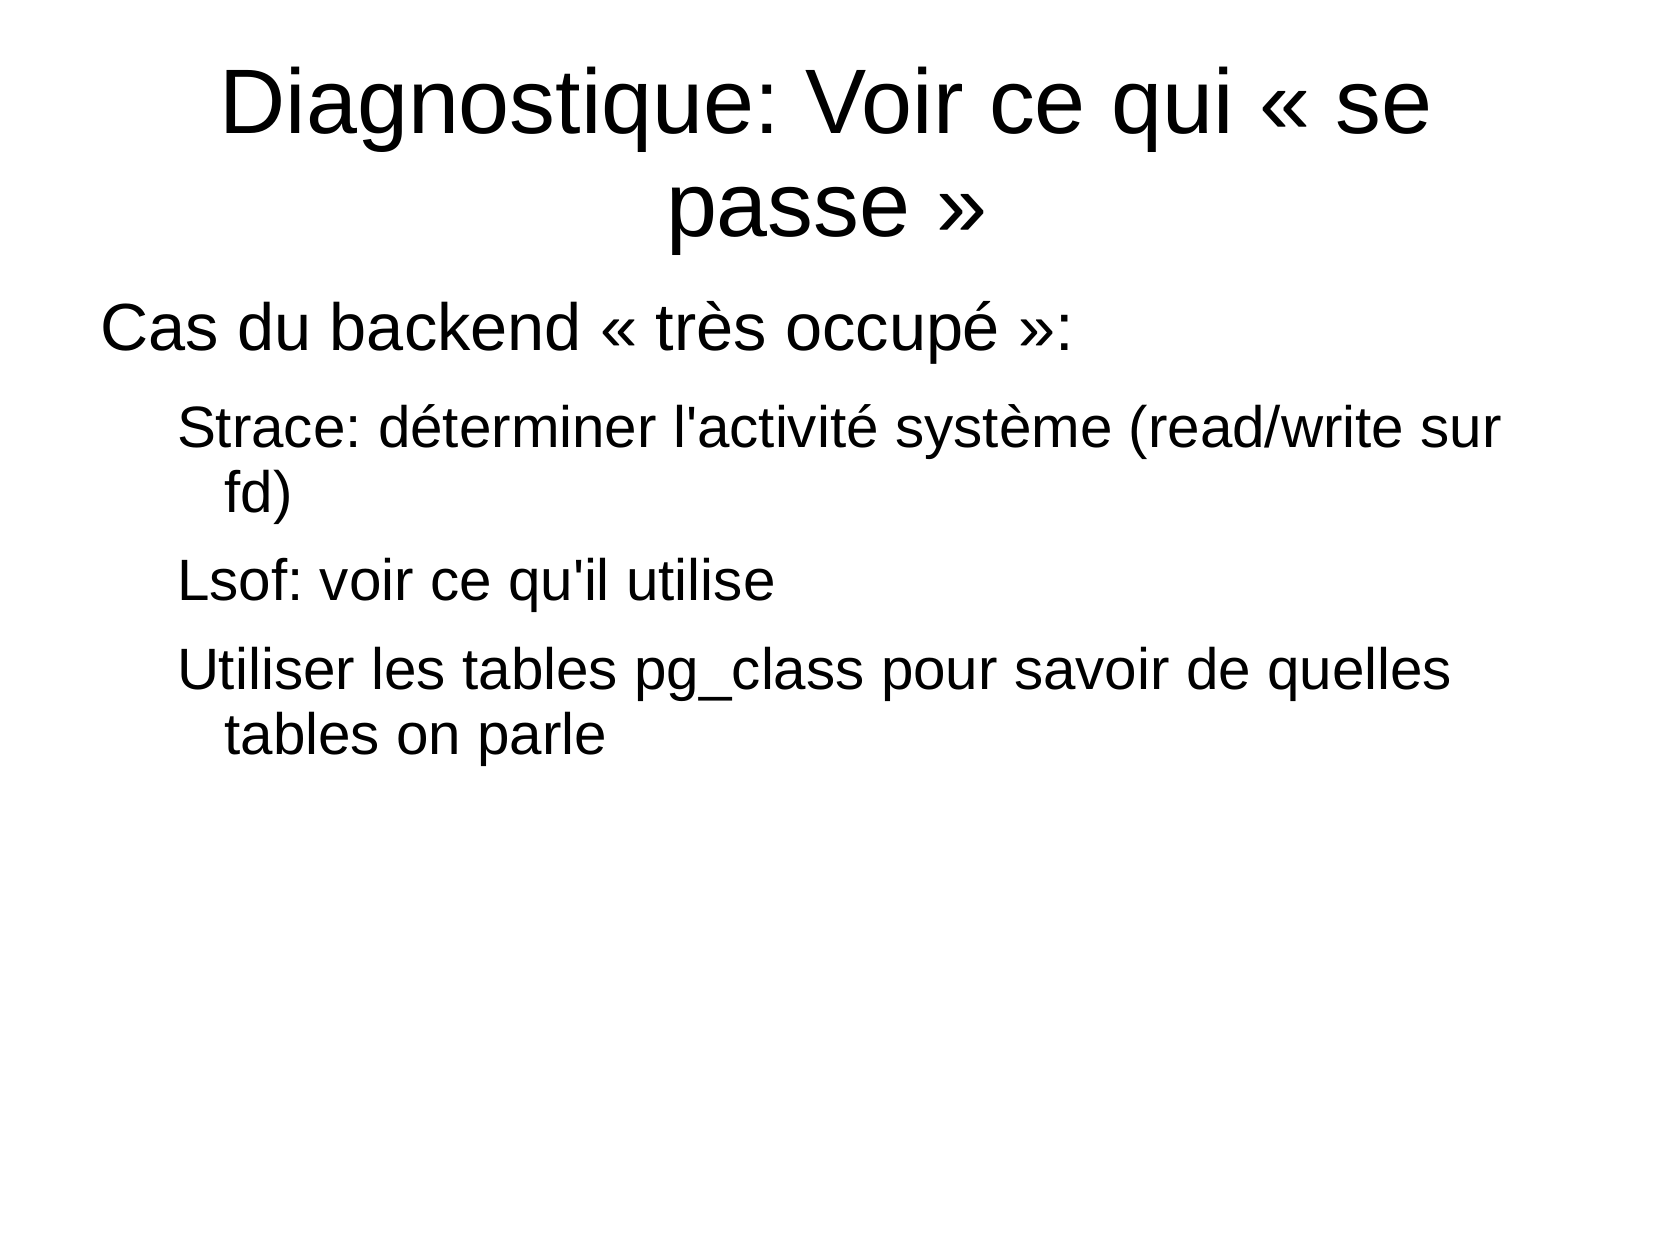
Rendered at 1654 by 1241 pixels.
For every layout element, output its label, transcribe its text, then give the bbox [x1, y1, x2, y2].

title Diagnostique: Voir ce qui « se passe » [82, 39, 1571, 267]
list Cas du backend « très occupé »: Strace: déterminer l'activité système (read/write sur fd) Lsof: voir ce qu'il utilise Utiliser les tables pg_class pour savoir de quelles tables on parle [82, 290, 1571, 1094]
